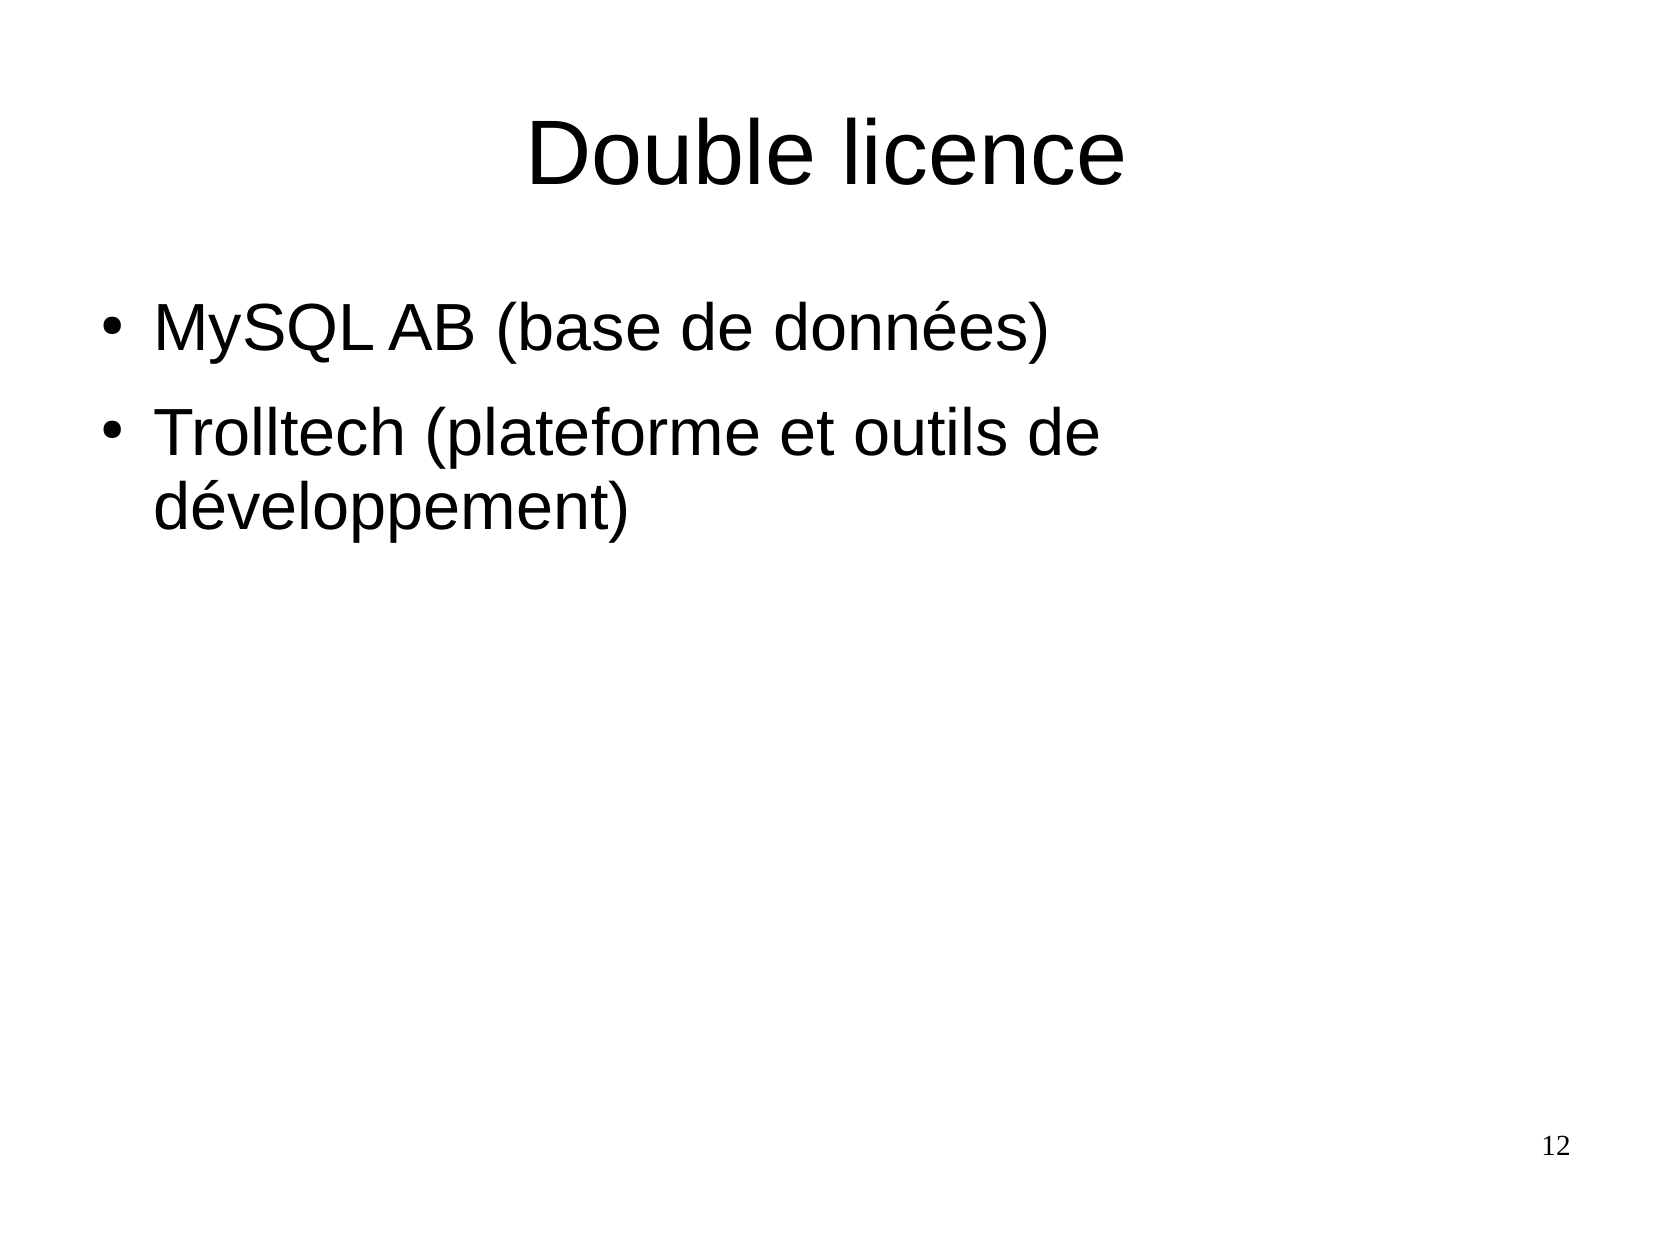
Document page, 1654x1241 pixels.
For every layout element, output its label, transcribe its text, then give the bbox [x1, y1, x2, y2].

list MySQL AB (base de données) Trolltech (plateforme et outils de développement) [82, 290, 1538, 1010]
title Double licence [82, 49, 1571, 257]
